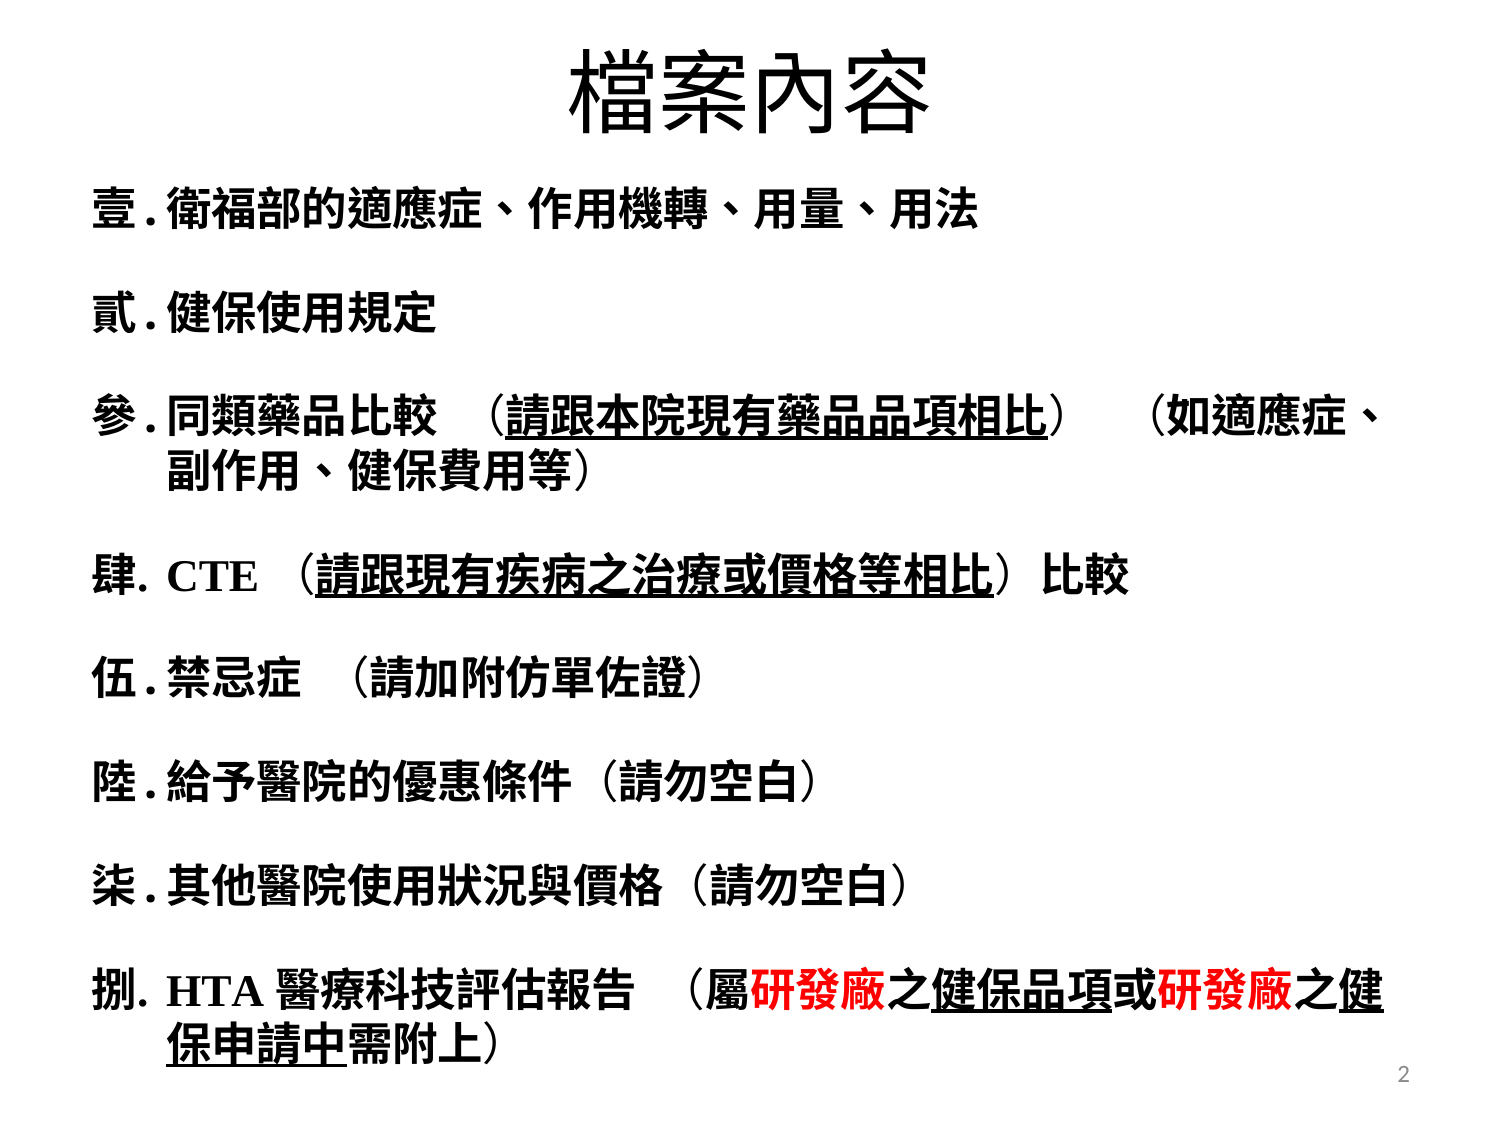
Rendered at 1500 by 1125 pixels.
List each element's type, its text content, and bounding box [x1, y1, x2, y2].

list 衛福部的適應症、作用機轉、用量、用法 健保使用規定 同類藥品比較 （請跟本院現有藥品品項相比） （如適應症、副作用、健保費用等） CTE（請跟現有疾病之治療或價格等相比）比較 禁忌症 （請加附仿單佐證） 給予醫院的優惠條件（請勿空白） 其他醫院使用狀況與價格（請勿空白） HTA醫療科技評估報告 （屬研發廠之健保品項或研發廠之健保申請中需附上） [76, 172, 1427, 1083]
text_box <編號> [1074, 1042, 1426, 1103]
title 檔案內容 [75, 0, 1426, 184]
